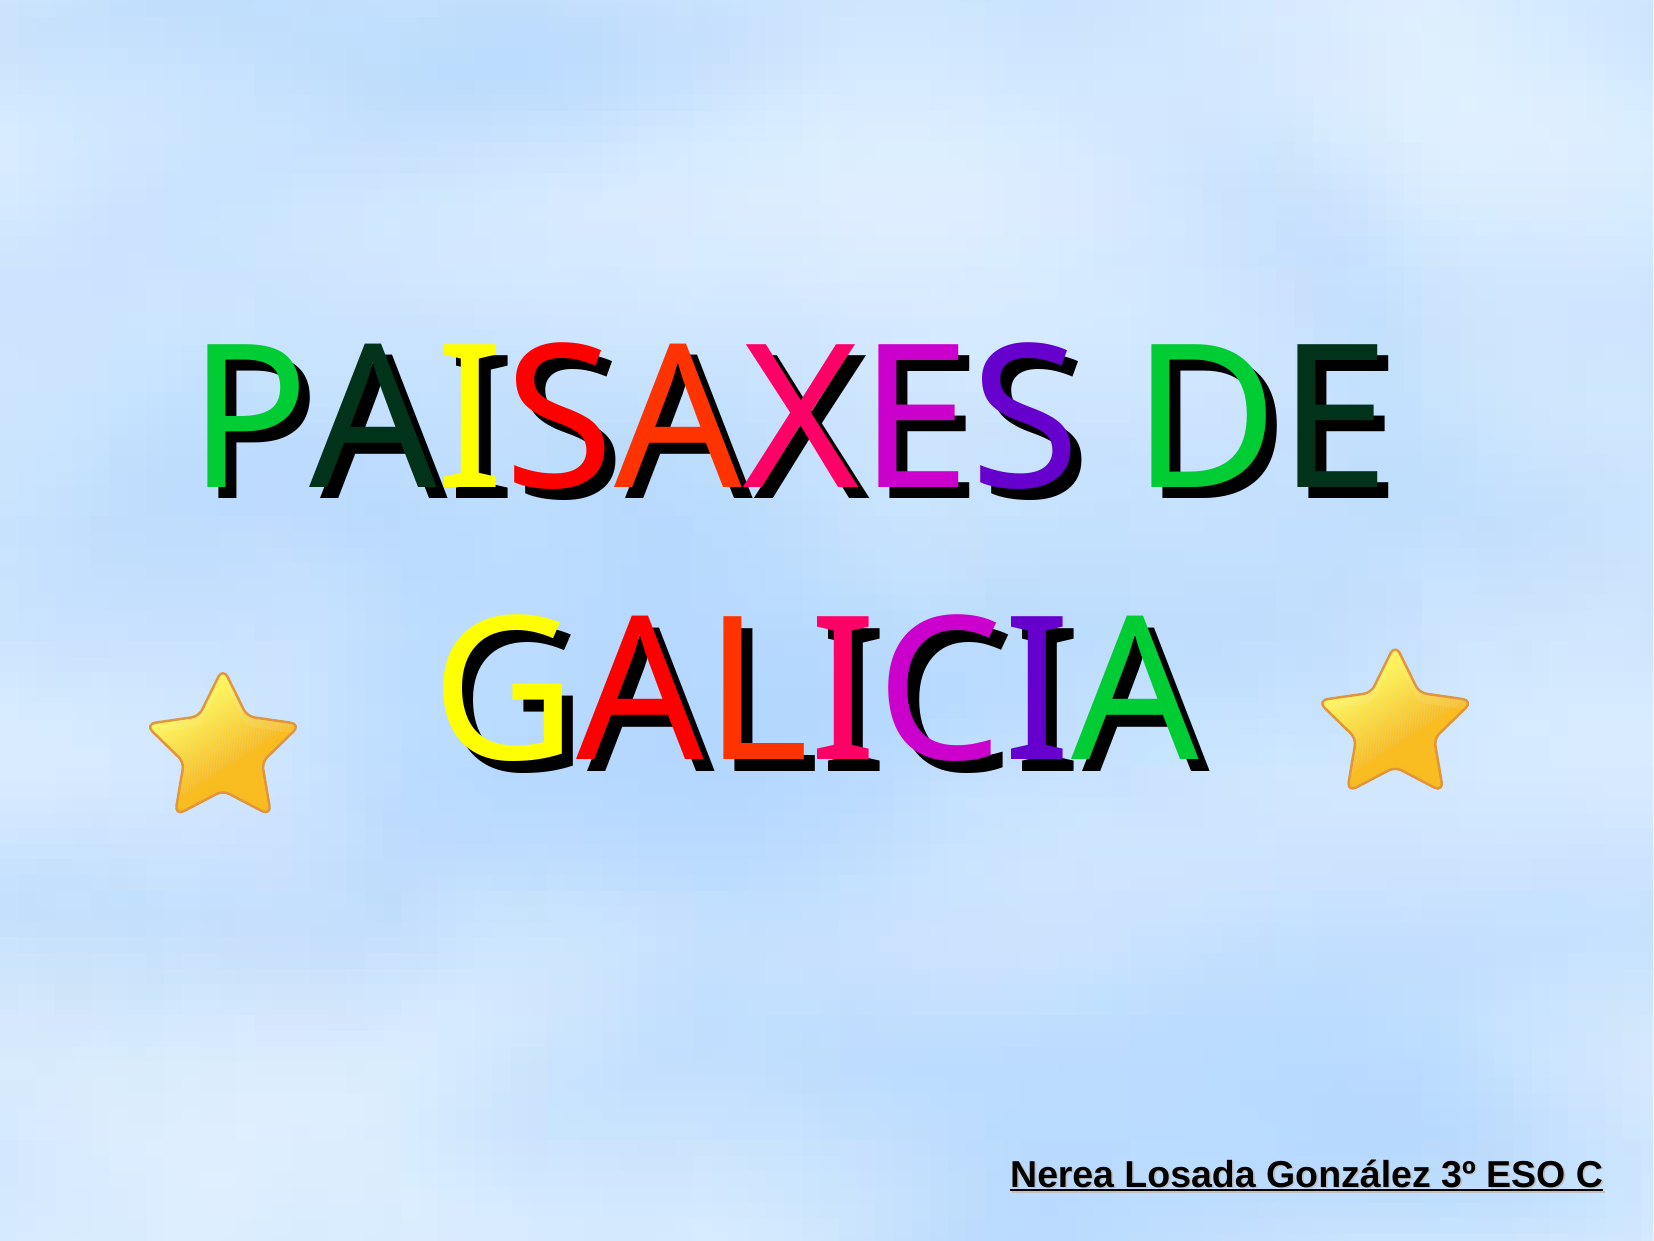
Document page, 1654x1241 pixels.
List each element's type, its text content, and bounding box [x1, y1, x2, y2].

title PAISAXES DE GALICIA [70, 311, 1559, 782]
text_box Nerea Losada González 3º ESO C [995, 1145, 1619, 1203]
picture [0, 0, 1654, 1241]
